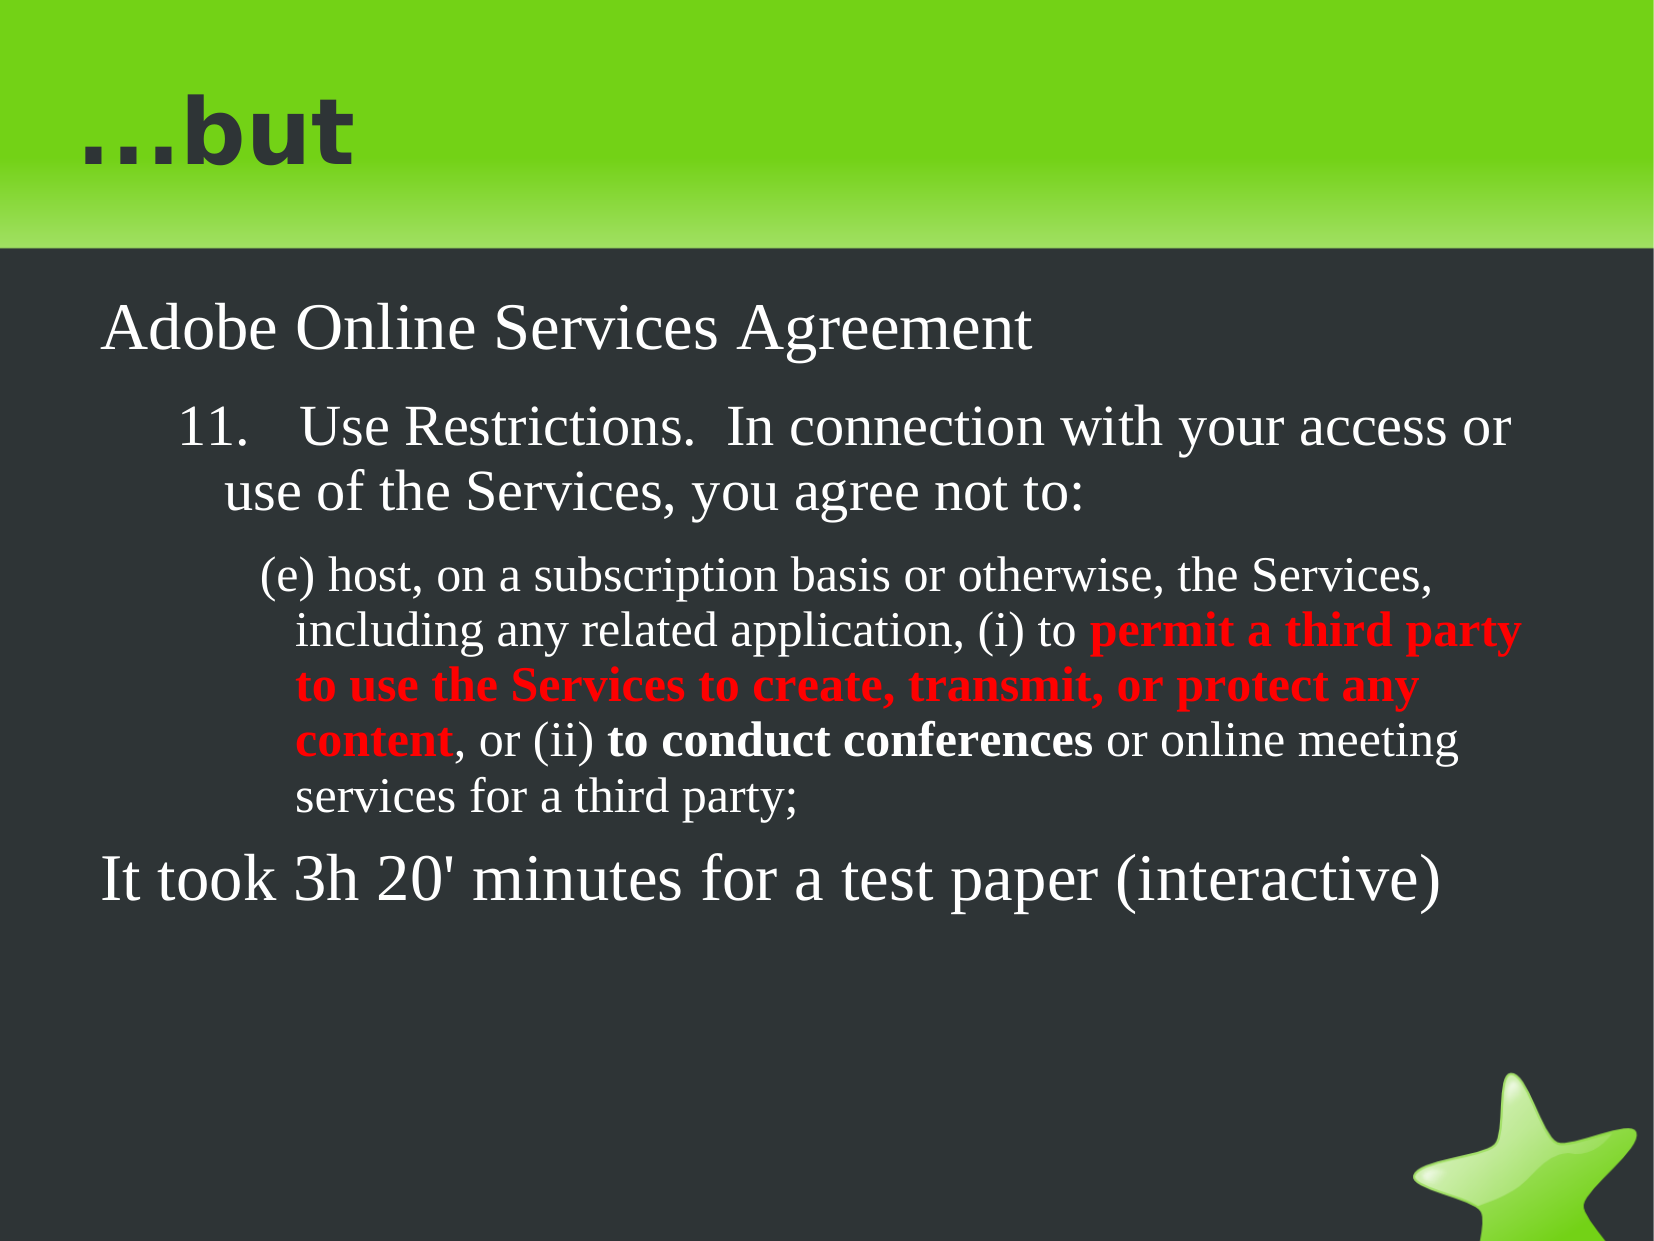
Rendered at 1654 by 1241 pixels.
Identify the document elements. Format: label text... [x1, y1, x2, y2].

picture [0, 0, 1654, 1241]
title ...but [76, 36, 1565, 229]
list Adobe Online Services Agreement 11. Use Restrictions. In connection with your access or use of the Services, you agree not to: (e) host, on a subscription basis or otherwise, the Services, including any related application, (i) to permit a third party to use the Services to create, transmit, or protect any content, or (ii) to conduct conferences or online meeting services for a third party; It took 3h 20' minutes for a test paper (interactive) [82, 290, 1571, 1094]
